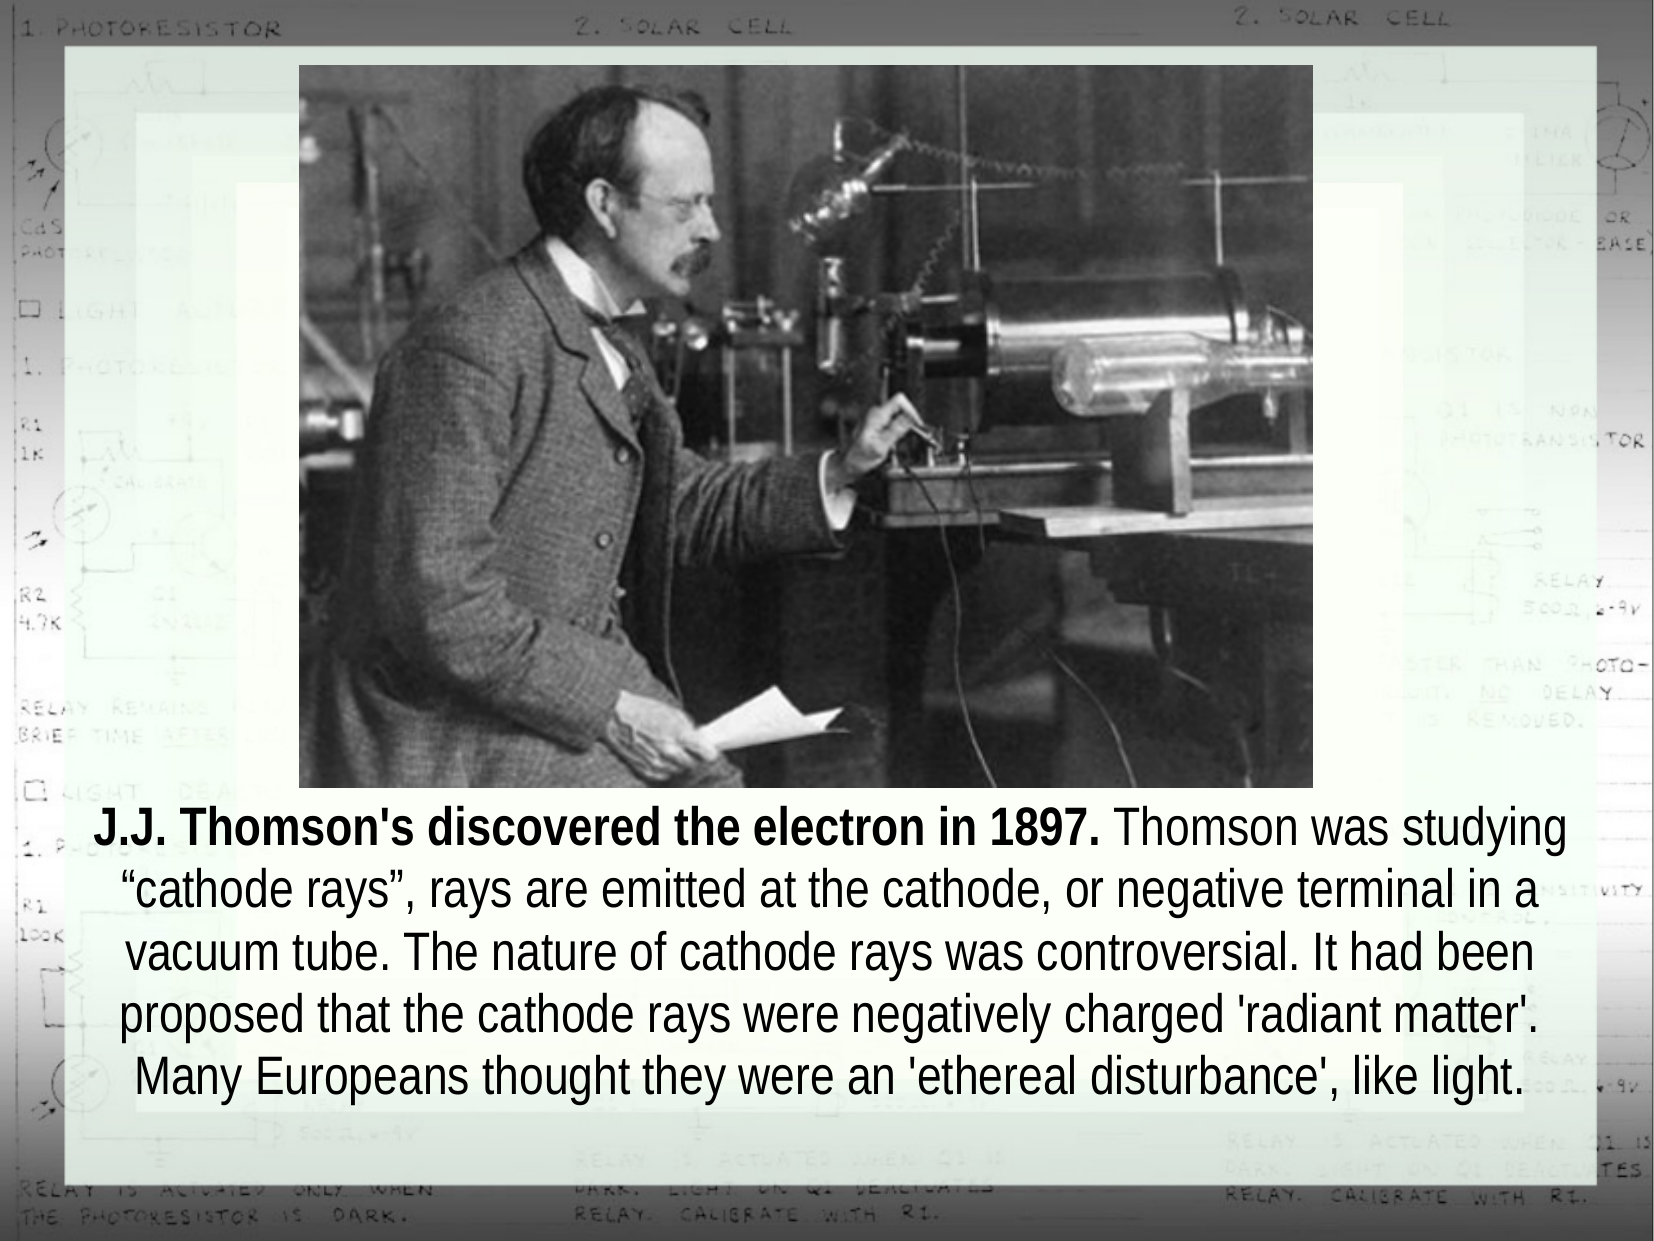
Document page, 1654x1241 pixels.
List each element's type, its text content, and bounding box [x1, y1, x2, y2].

title J.J. Thomson's discovered the electron in 1897. Thomson was studying “cathode rays”, rays are emitted at the cathode, or negative terminal in a vacuum tube. The nature of cathode rays was controversial. It had been proposed that the cathode rays were negatively charged 'radiant matter'. Many Europeans thought they were an 'ethereal disturbance', like light. [75, 785, 1587, 1116]
picture [0, 0, 1654, 1241]
